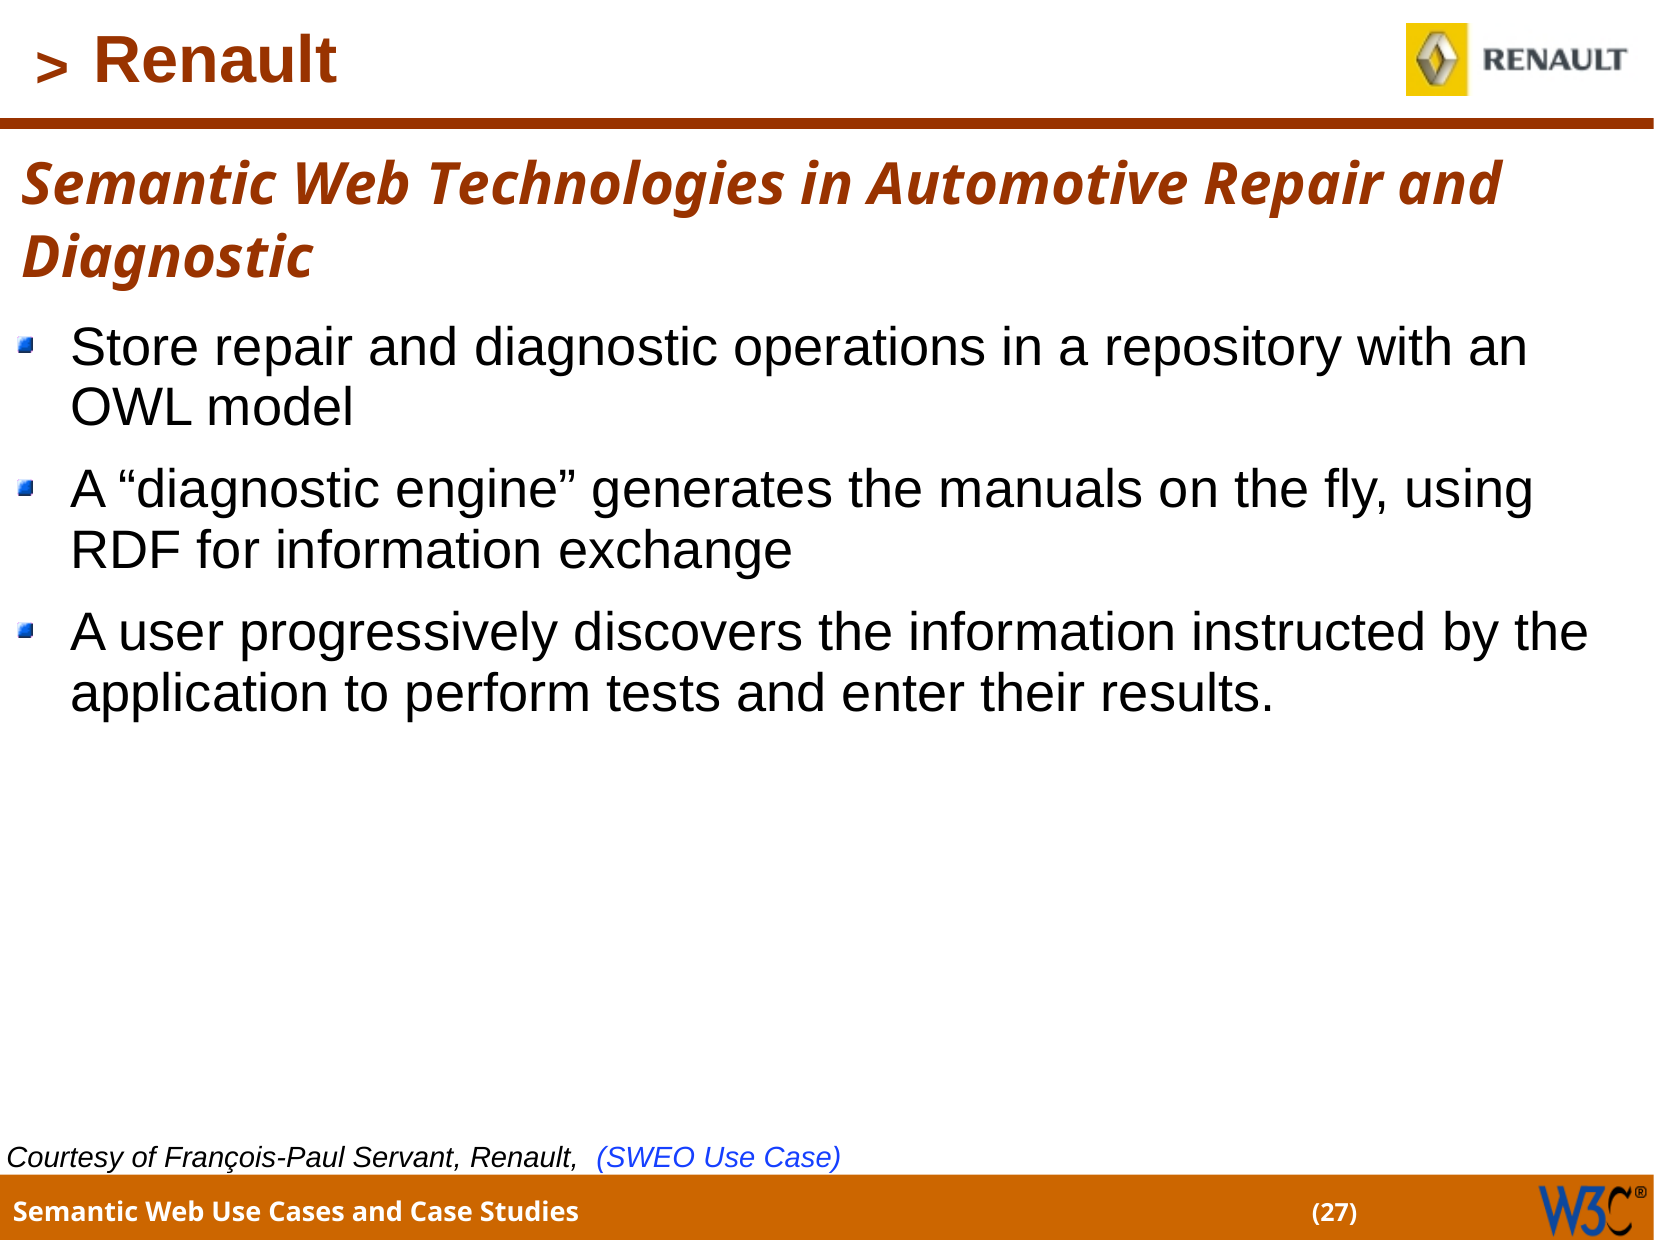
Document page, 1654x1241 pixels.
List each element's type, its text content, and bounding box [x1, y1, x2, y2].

picture [1535, 1183, 1651, 1240]
list Store repair and diagnostic operations in a repository with an OWL model A “diagnostic engine” generates the manuals on the fly, using RDF for information exchange A user progressively discovers the information instructed by the application to perform tests and enter their results. [0, 312, 1595, 756]
title Renault [93, 0, 1493, 119]
text_box Semantic Web Technologies in Automotive Repair and Diagnostic [21, 143, 1563, 289]
picture [1406, 23, 1638, 96]
text_box Courtesy of François-Paul Servant, Renault, (SWEO Use Case) [6, 1139, 843, 1173]
